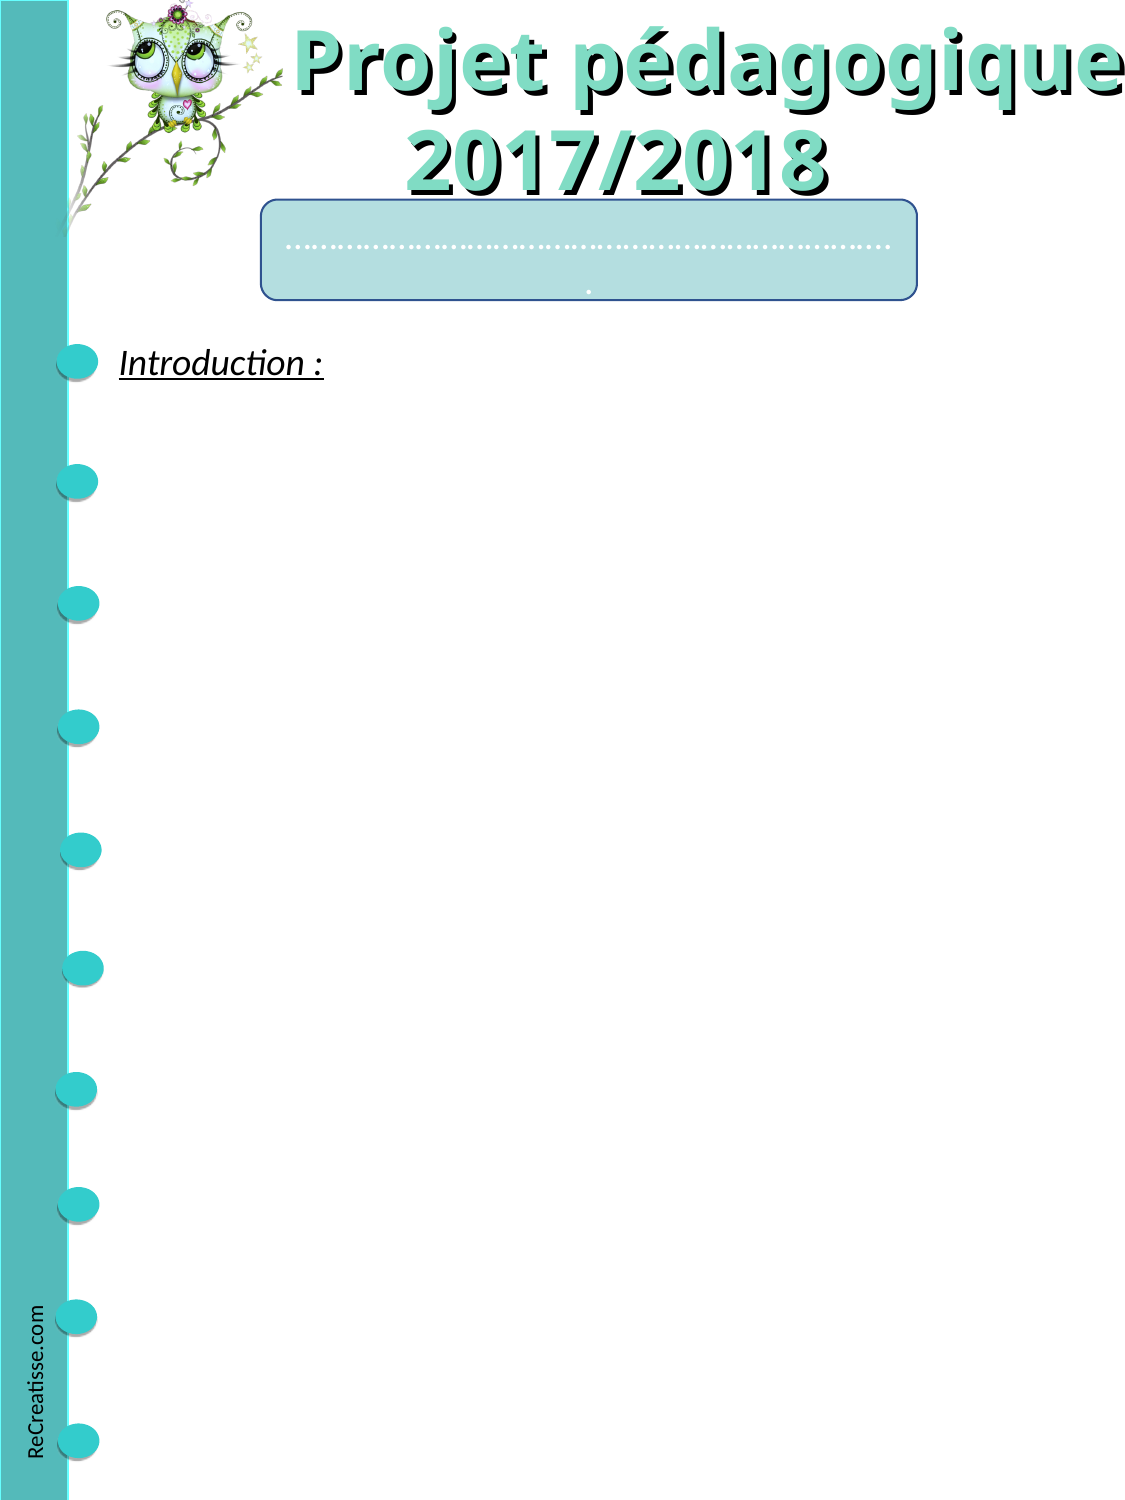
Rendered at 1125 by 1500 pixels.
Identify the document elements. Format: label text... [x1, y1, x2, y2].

text_box Introduction : [104, 330, 339, 390]
text_box [0, 0, 104, 1500]
text_box Projet pédagogique 2017/2018 [275, 0, 1125, 215]
text_box ReCreatisse.com [13, 1290, 55, 1474]
text_box …………………………………………………………….. [260, 199, 917, 301]
picture [55, 0, 275, 237]
